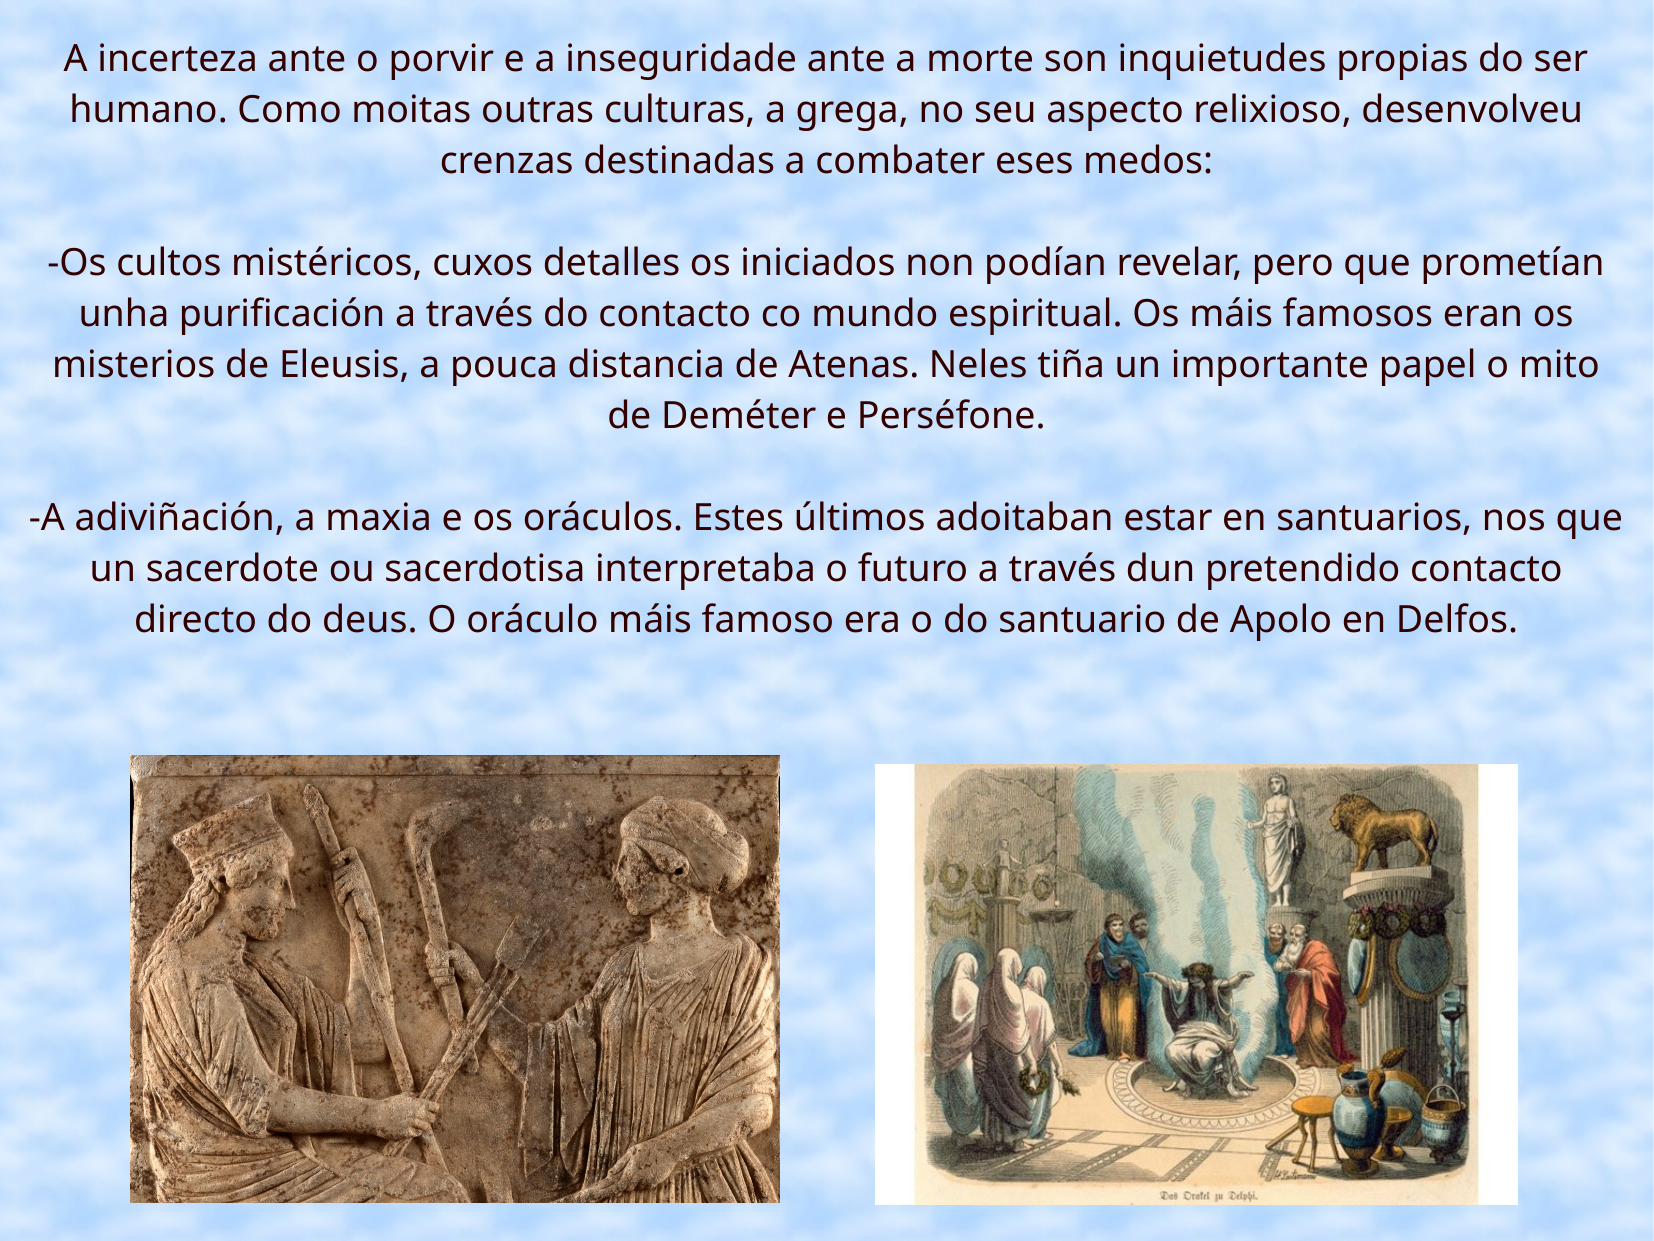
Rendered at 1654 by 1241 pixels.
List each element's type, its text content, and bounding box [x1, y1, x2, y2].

text_box A incerteza ante o porvir e a inseguridade ante a morte son inquietudes propias do ser humano. Como moitas outras culturas, a grega, no seu aspecto relixioso, desenvolveu crenzas destinadas a combater eses medos: -Os cultos mistéricos, cuxos detalles os iniciados non podían revelar, pero que prometían unha purificación a través do contacto co mundo espiritual. Os máis famosos eran os misterios de Eleusis, a pouca distancia de Atenas. Neles tiña un importante papel o mito de Deméter e Perséfone. -A adiviñación, a maxia e os oráculos. Estes últimos adoitaban estar en santuarios, nos que un sacerdote ou sacerdotisa interpretaba o futuro a través dun pretendido contacto directo do deus. O oráculo máis famoso era o do santuario de Apolo en Delfos. [11, 23, 1642, 737]
picture [0, 0, 1654, 1241]
